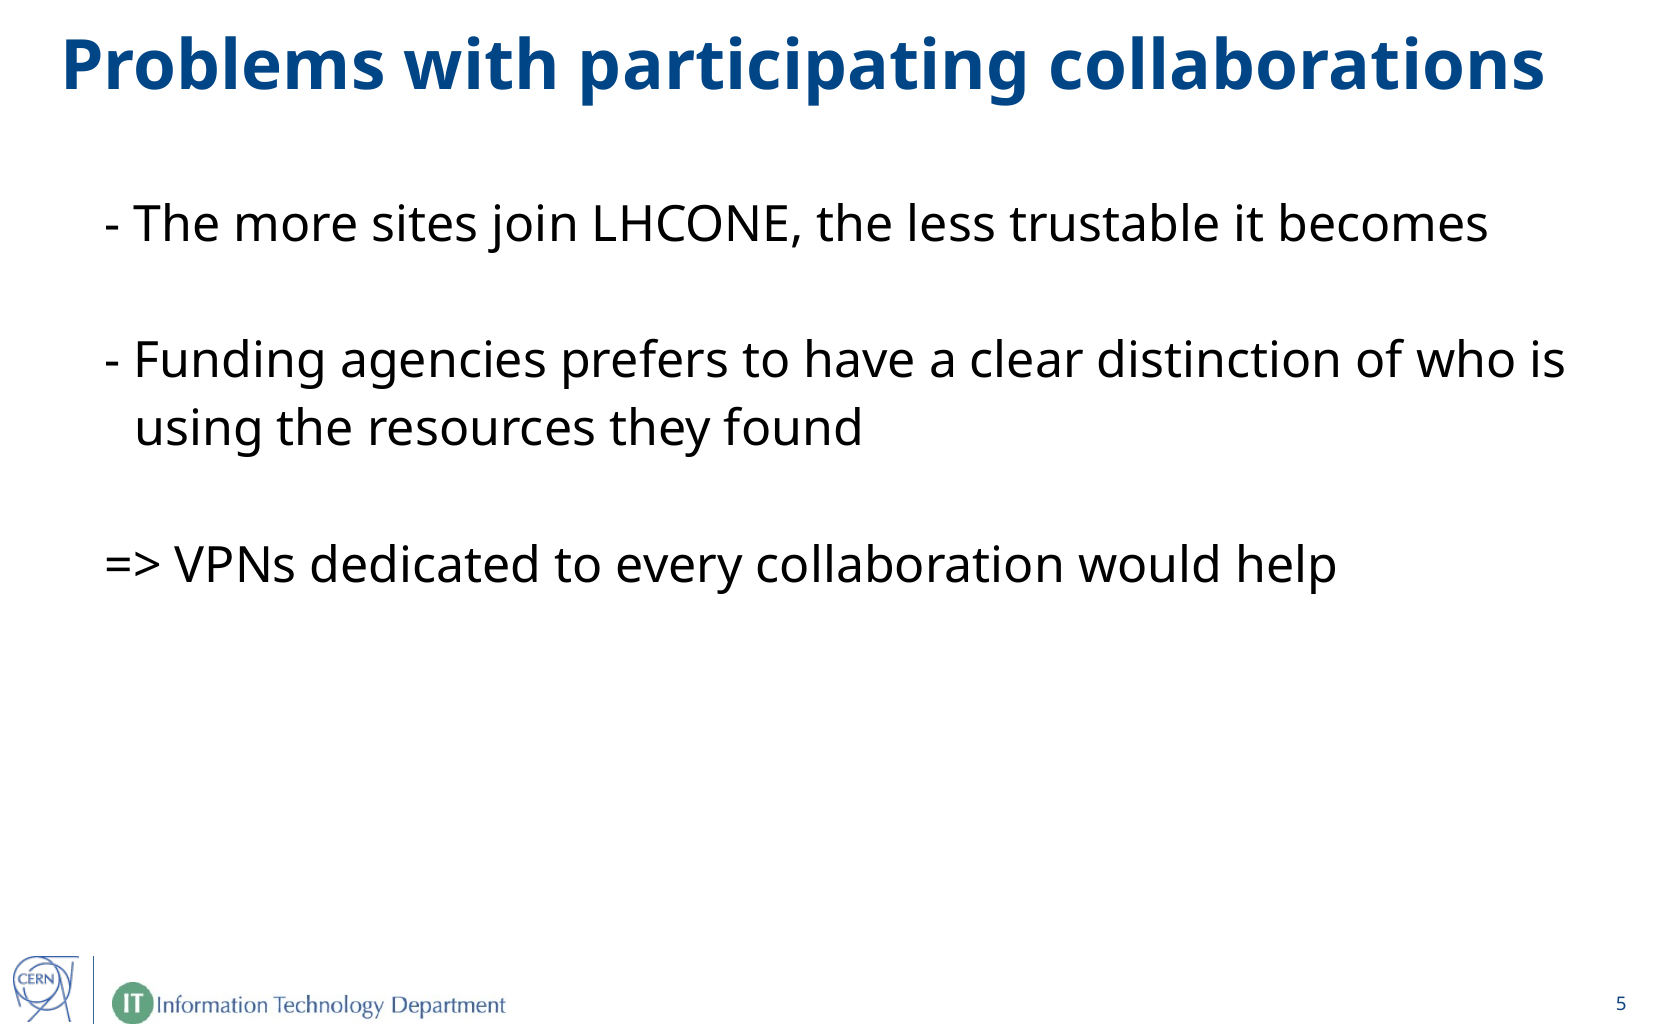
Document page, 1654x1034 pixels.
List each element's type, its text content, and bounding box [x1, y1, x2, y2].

text_box - The more sites join LHCONE, the less trustable it becomes - Funding agencies prefers to have a clear distinction of who is using the resources they found => VPNs dedicated to every collaboration would help [90, 180, 1583, 1009]
picture [112, 1009, 755, 1024]
picture [13, 956, 79, 1032]
title Problems with participating collaborations [60, 0, 1606, 158]
